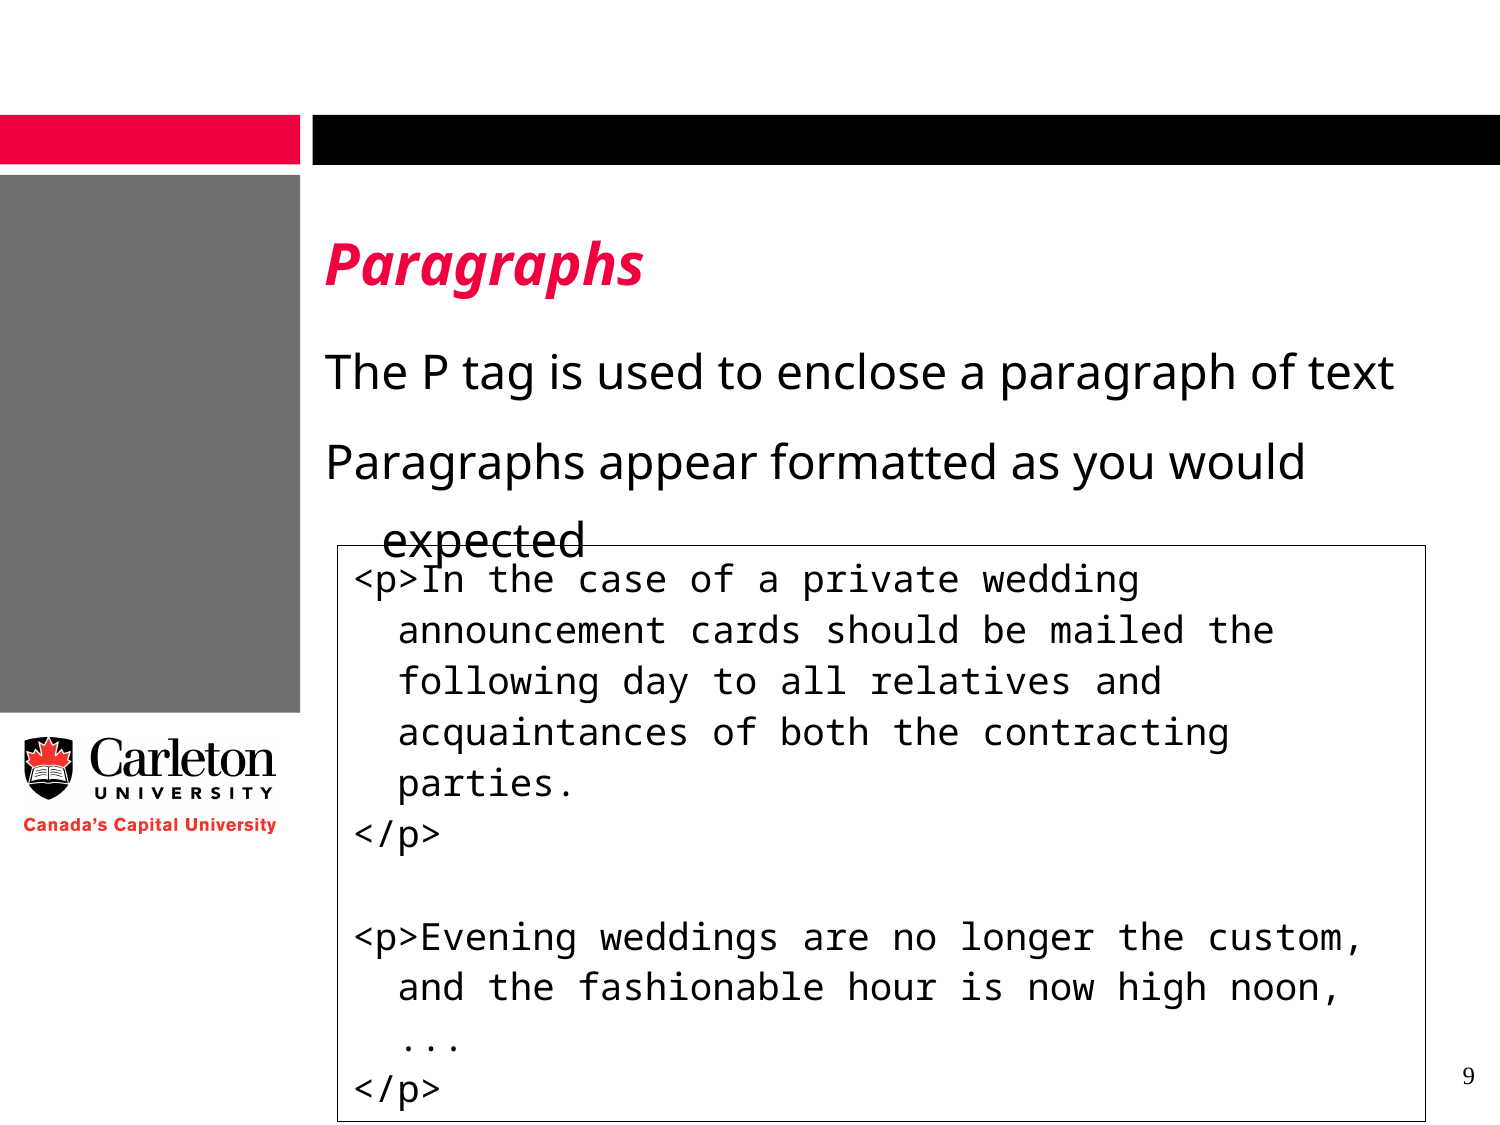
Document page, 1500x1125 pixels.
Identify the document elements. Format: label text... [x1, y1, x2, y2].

picture [24, 737, 276, 834]
title Paragraphs [324, 194, 1450, 324]
text_box <p>In the case of a private wedding announcement cards should be mailed the following day to all relatives and acquaintances of both the contracting parties. </p> <p>Evening weddings are no longer the custom, and the fashionable hour is now high noon, ... </p> [337, 545, 1426, 1058]
list The P tag is used to enclose a paragraph of text Paragraphs appear formatted as you would expected [324, 324, 1450, 563]
